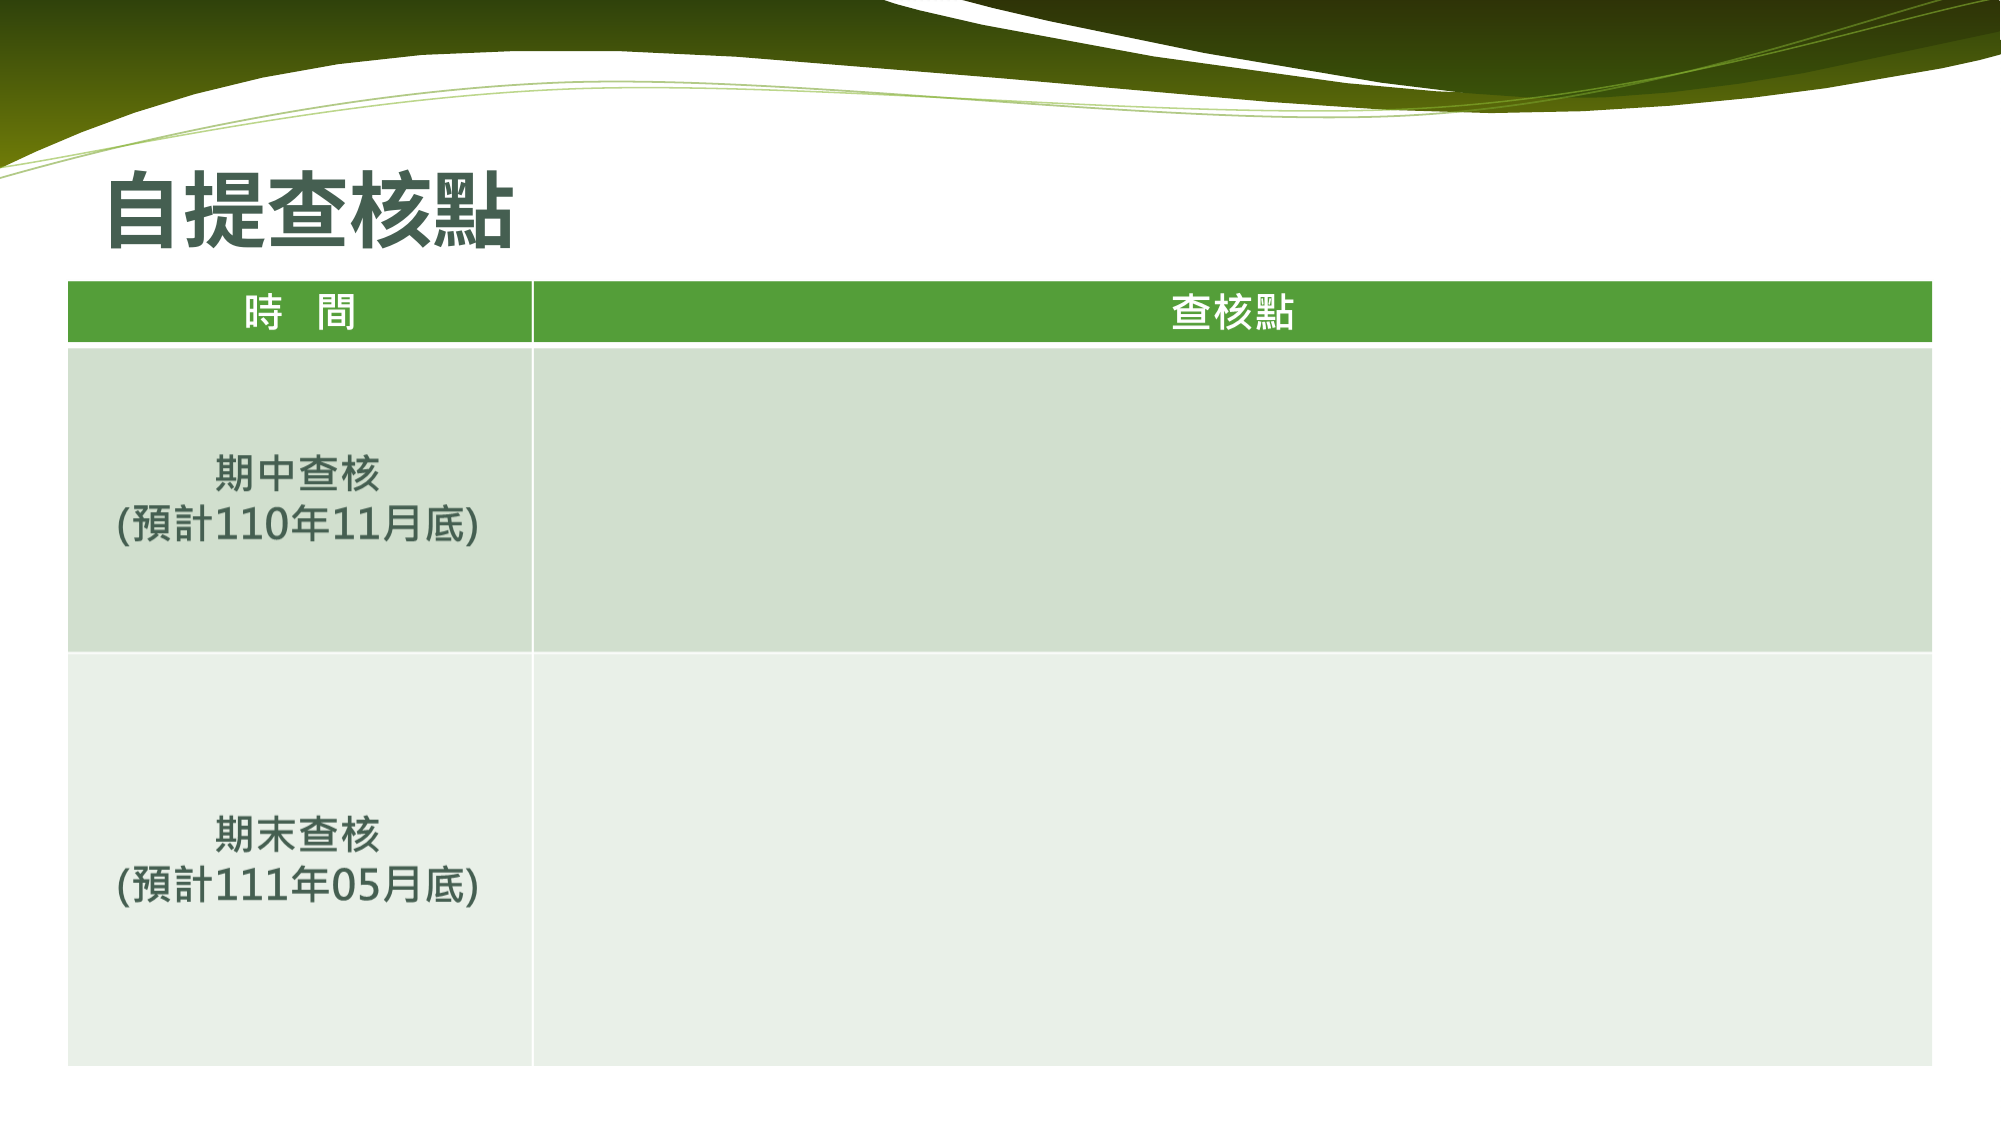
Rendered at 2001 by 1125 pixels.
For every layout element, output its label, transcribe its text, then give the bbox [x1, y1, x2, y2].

picture [66, 276, 1934, 1068]
title 自提查核點 [99, 70, 1900, 258]
